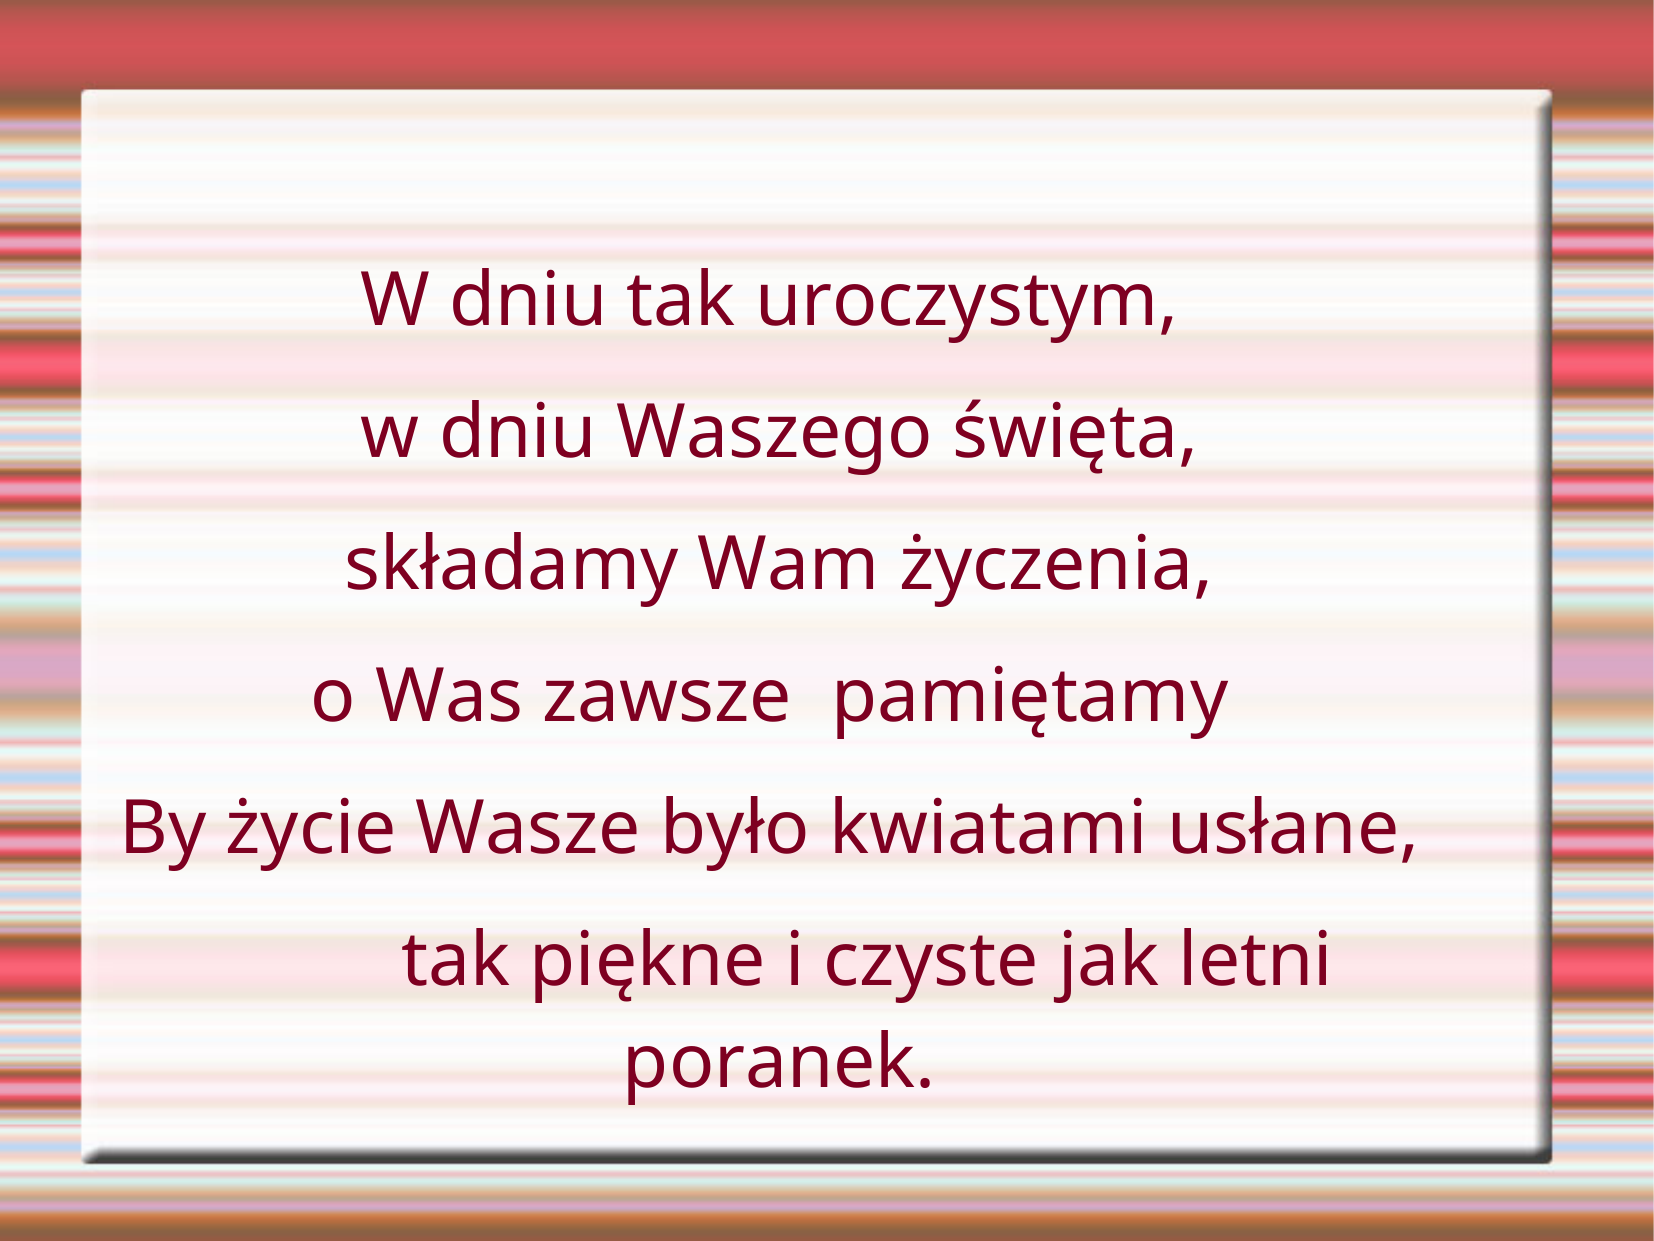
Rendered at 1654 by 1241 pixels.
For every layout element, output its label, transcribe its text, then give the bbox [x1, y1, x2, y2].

picture [0, 0, 1654, 1241]
text_box W dniu tak uroczystym, w dniu Waszego święta, składamy Wam życzenia, o Was zawsze pamiętamy By życie Wasze było kwiatami usłane, tak piękne i czyste jak letni poranek. [118, 141, 1441, 1241]
